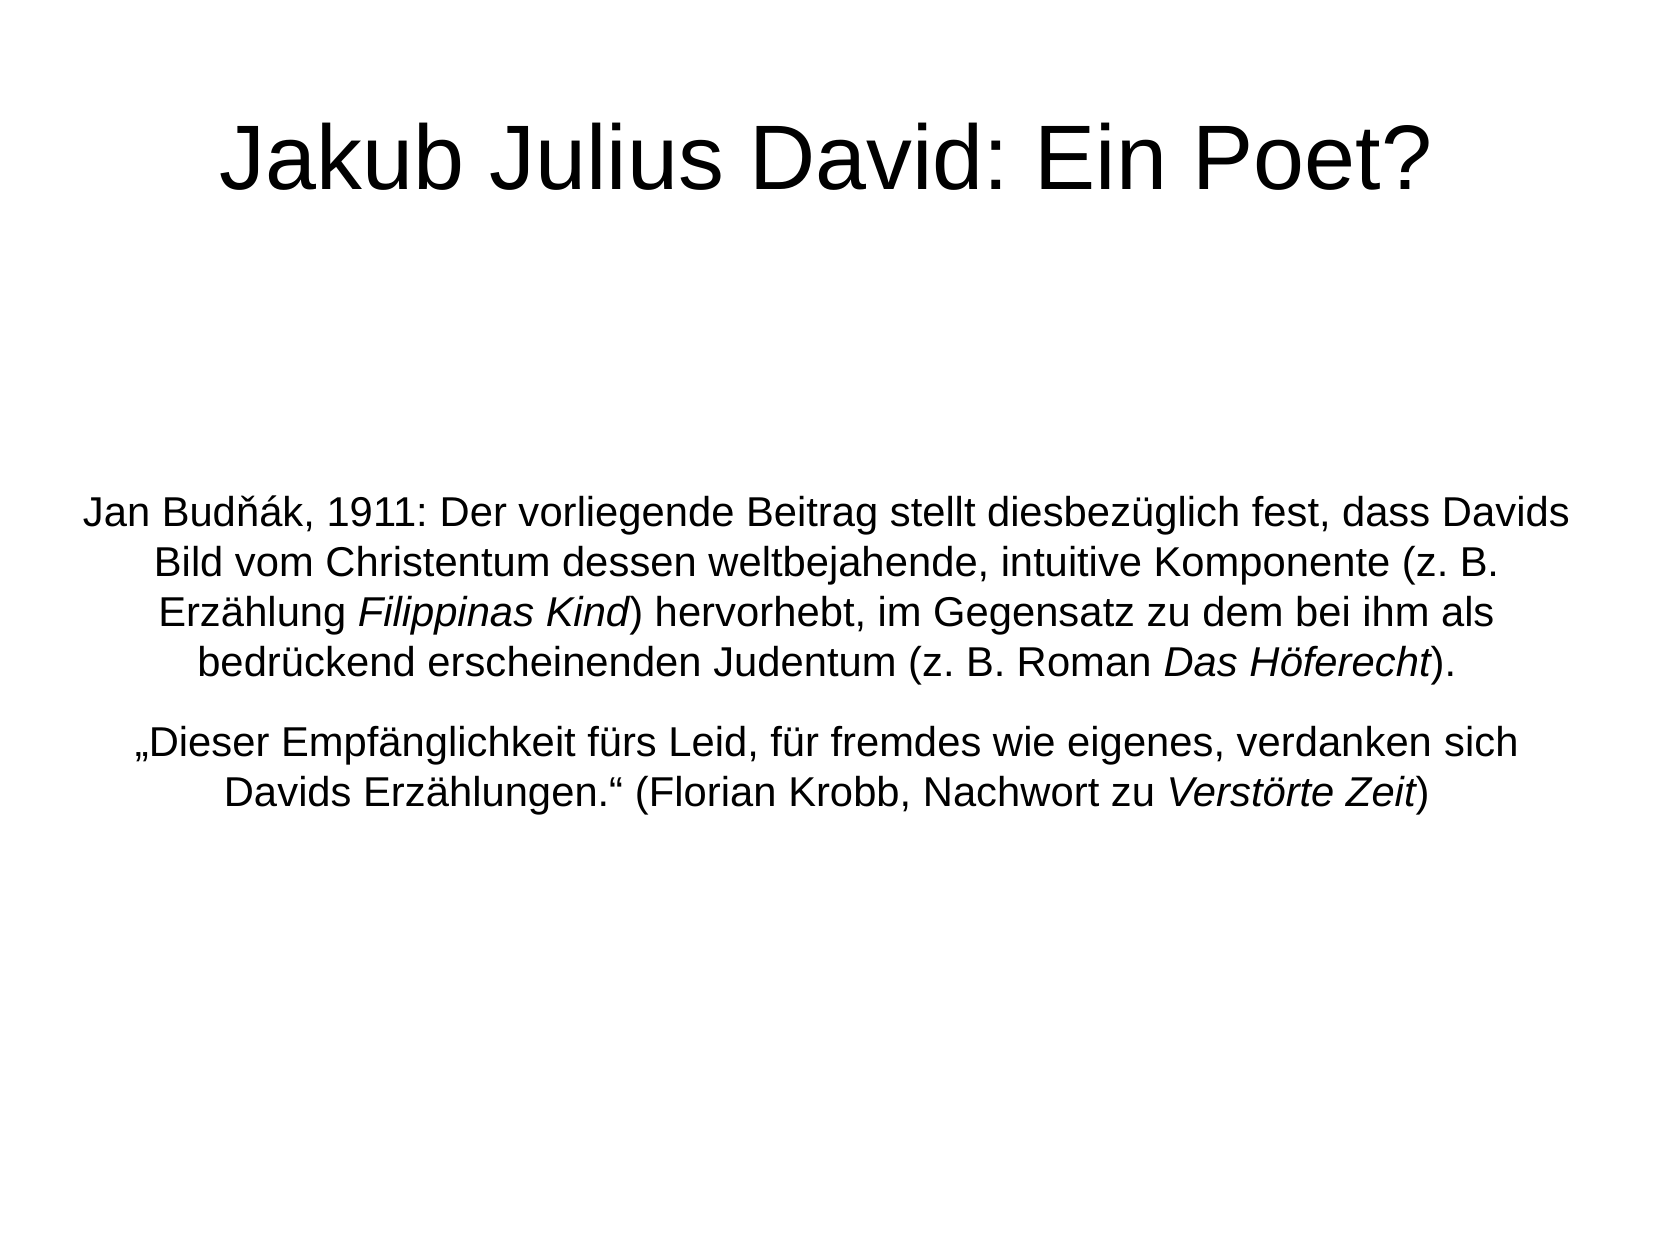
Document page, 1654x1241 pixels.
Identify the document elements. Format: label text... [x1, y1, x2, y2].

subtitle Jan Budňák, 1911: Der vorliegende Beitrag stellt diesbezüglich fest, dass Davids Bild vom Christentum dessen weltbejahende, intuitive Komponente (z. B. Erzählung Filippinas Kind) hervorhebt, im Gegensatz zu dem bei ihm als bedrückend erscheinenden Judentum (z. B. Roman Das Höferecht). „Dieser Empfänglichkeit fürs Leid, für fremdes wie eigenes, verdanken sich Davids Erzählungen.“ (Florian Krobb, Nachwort zu Verstörte Zeit) [82, 290, 1571, 1010]
title Jakub Julius David: Ein Poet? [82, 49, 1571, 257]
